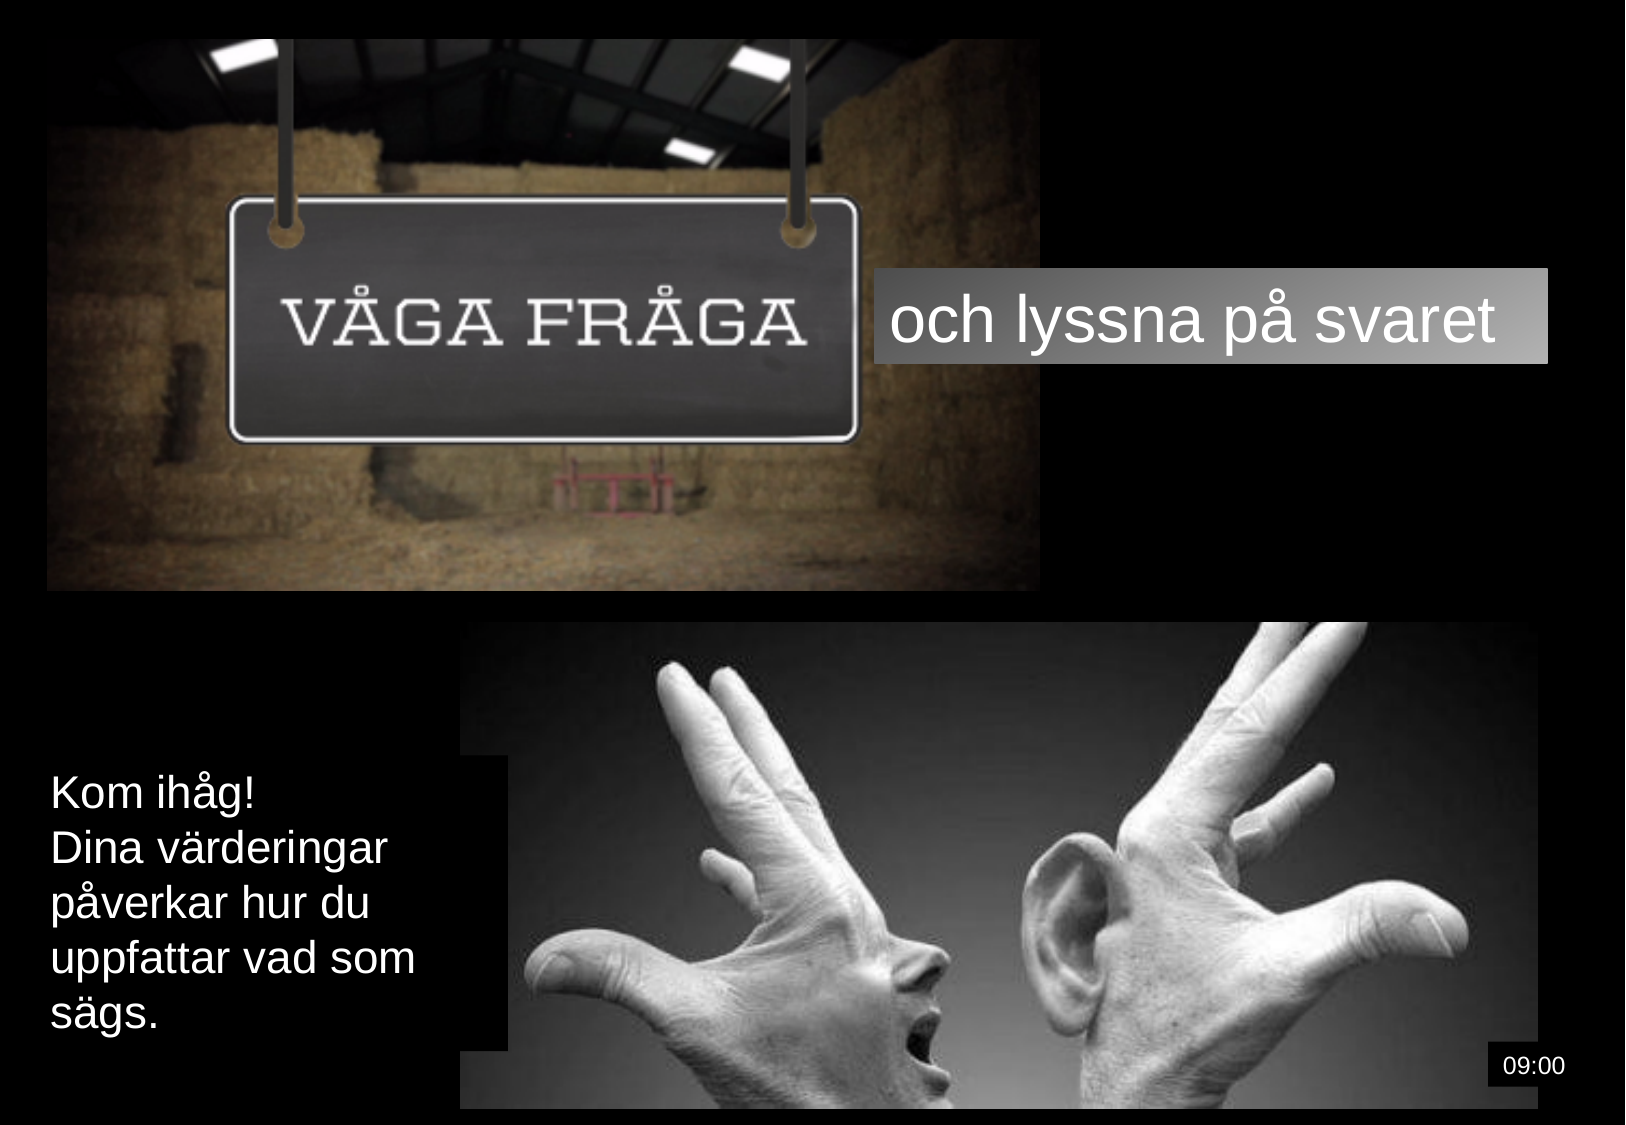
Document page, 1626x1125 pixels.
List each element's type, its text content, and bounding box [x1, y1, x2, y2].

text_box 09:00 [1488, 1041, 1594, 1087]
picture [47, 39, 1040, 591]
text_box Kom ihåg! Dina värderingar påverkar hur du uppfattar vad som sägs. [35, 755, 508, 1052]
text_box och lyssna på svaret [874, 268, 1548, 364]
picture [460, 622, 1538, 1109]
